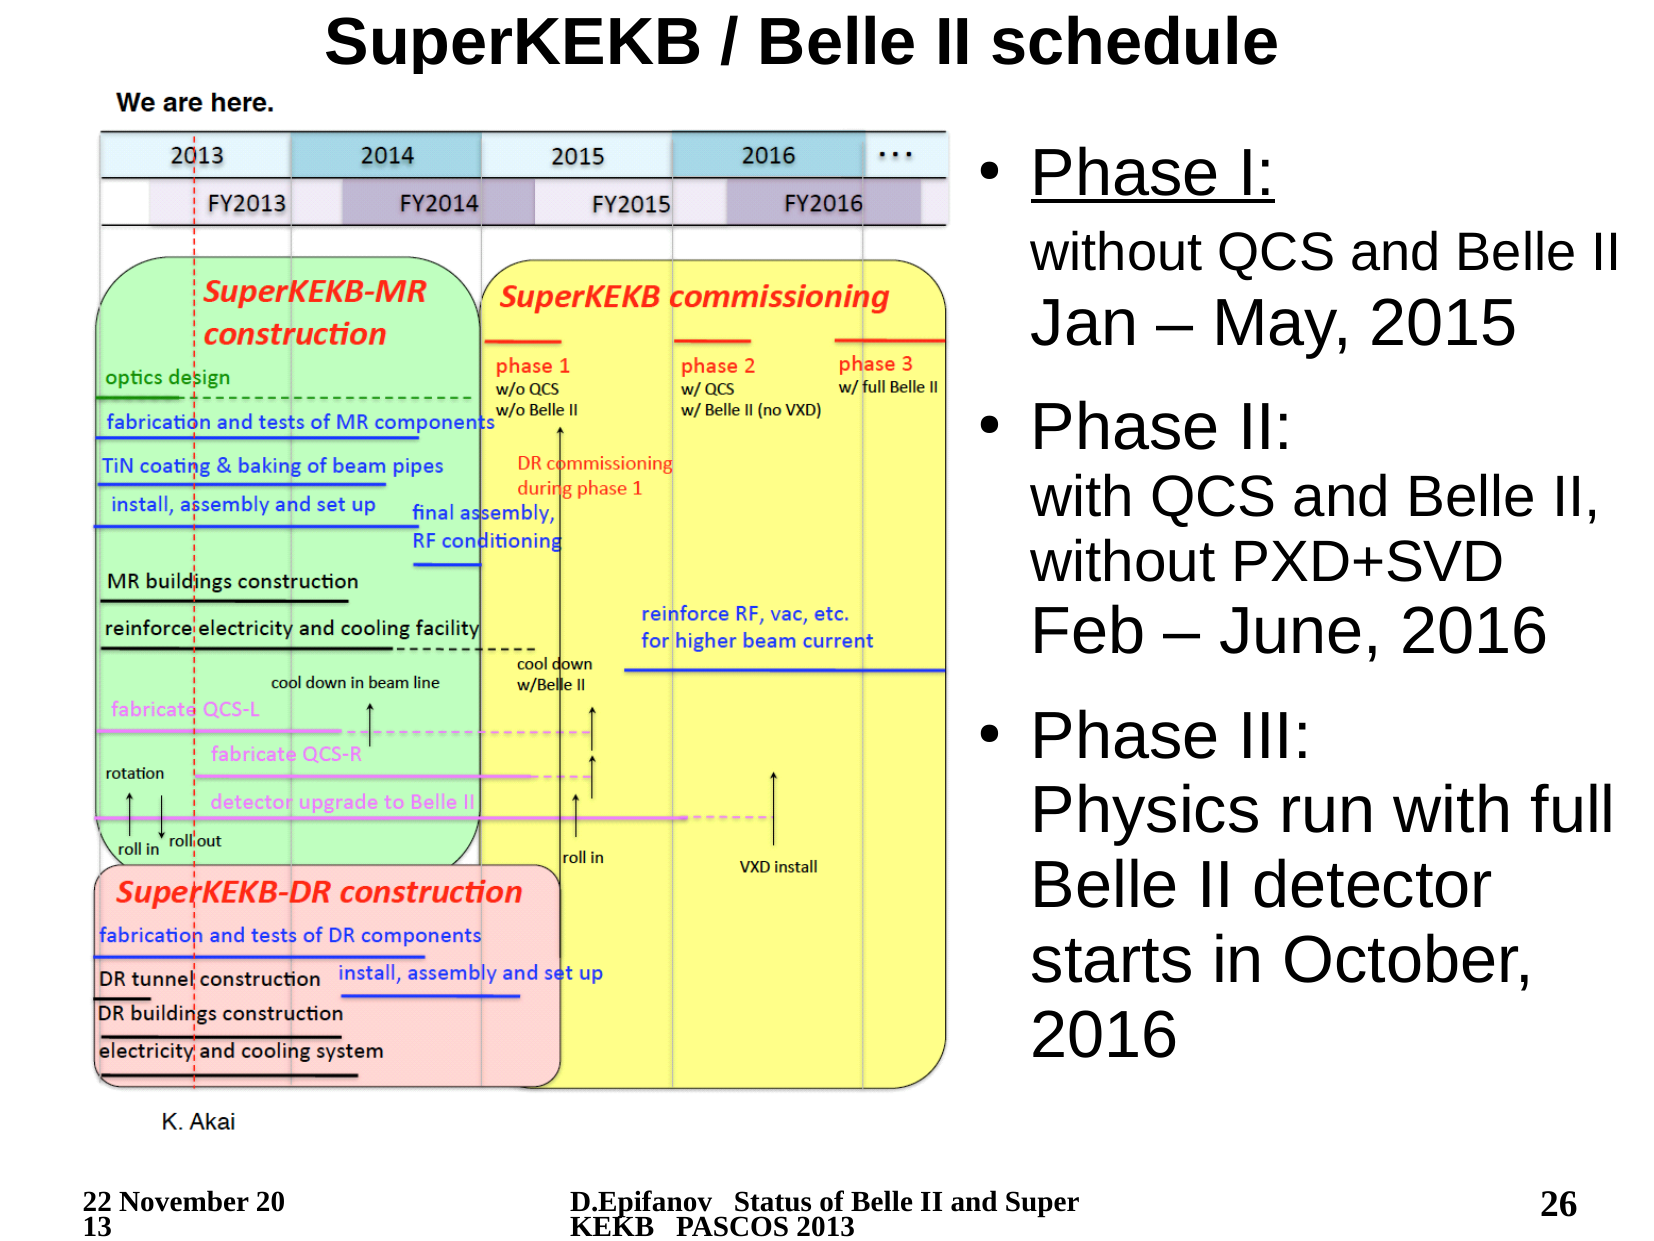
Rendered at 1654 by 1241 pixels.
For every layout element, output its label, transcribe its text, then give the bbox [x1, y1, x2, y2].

list Phase I: without QCS and Belle II Jan – May, 2015 Phase II: with QCS and Belle II, without PXD+SVD Feb – June, 2016 Phase III: Physics run with full Belle II detector starts in October, 2016 [960, 135, 1636, 1081]
title SuperKEKB / Belle II schedule [240, 4, 1366, 79]
picture [75, 74, 976, 1141]
